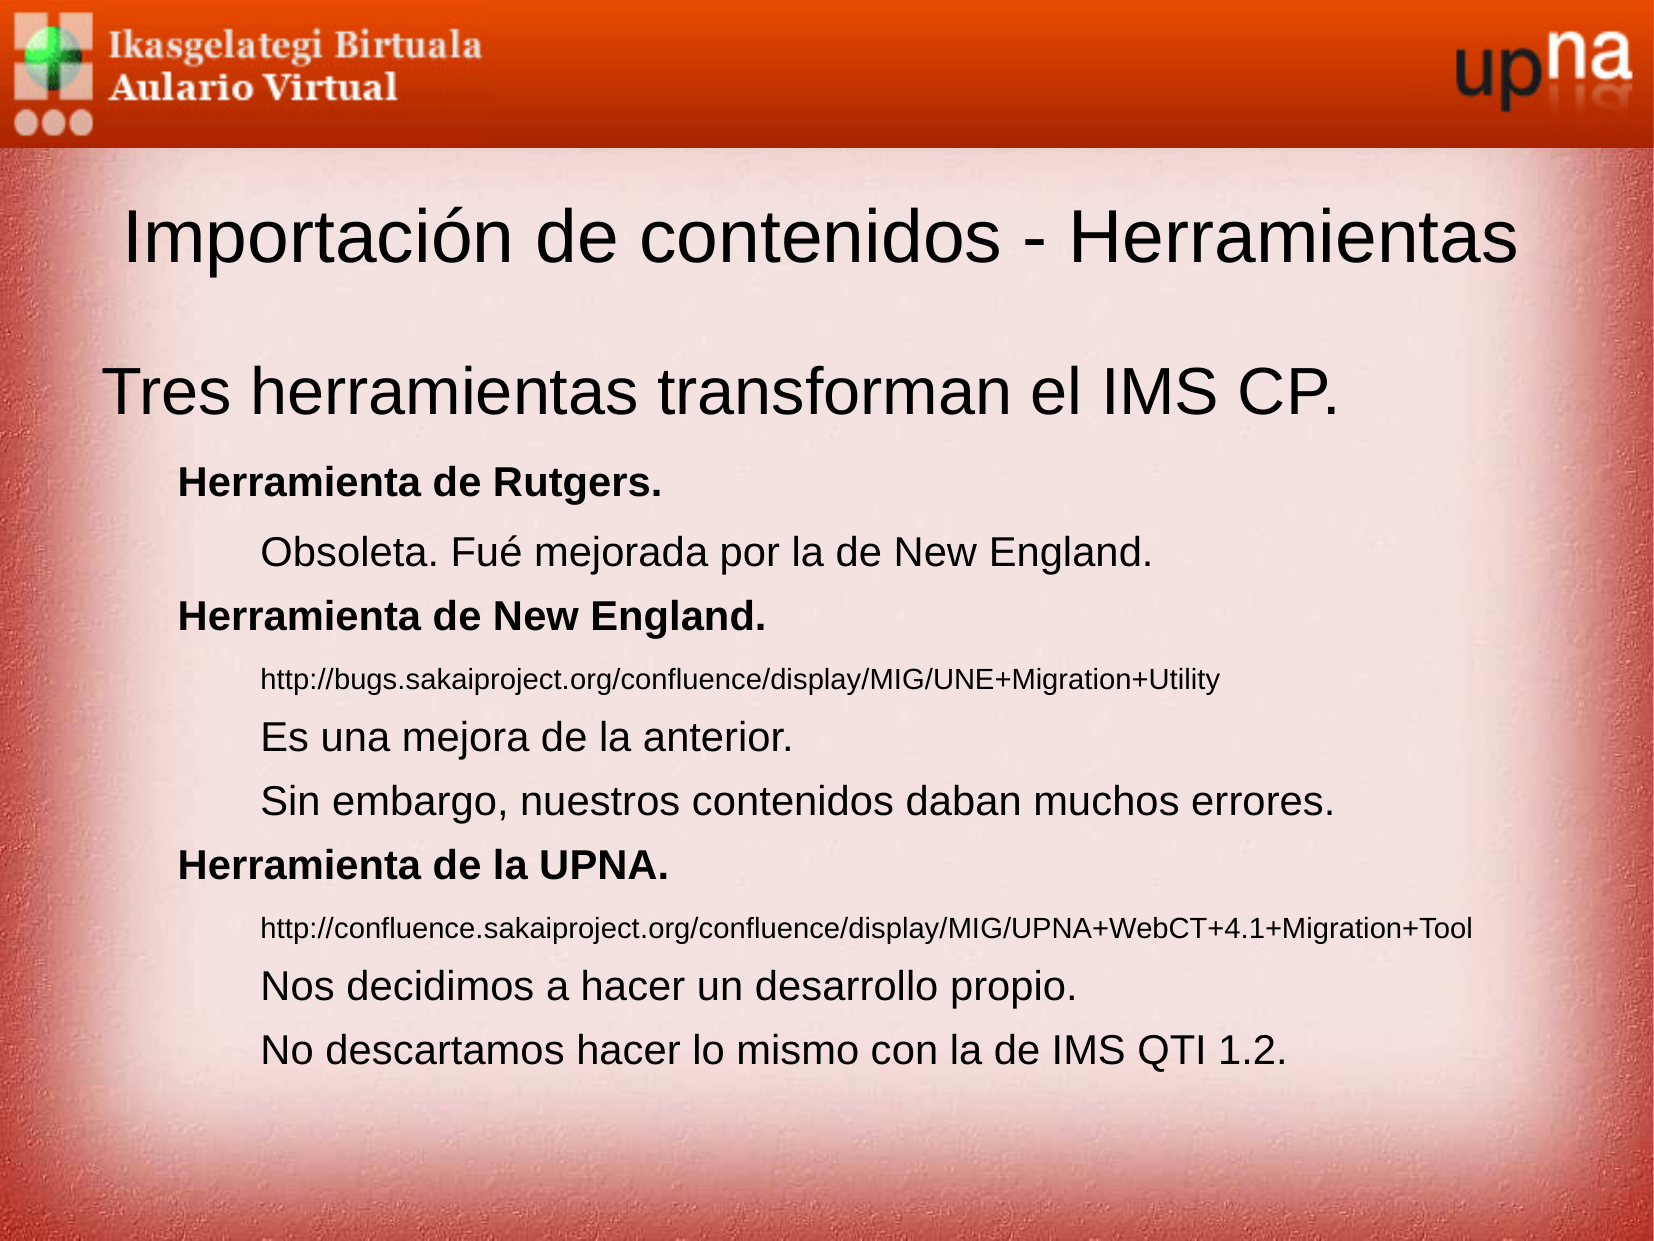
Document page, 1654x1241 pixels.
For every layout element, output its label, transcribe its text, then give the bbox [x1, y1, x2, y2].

picture [0, 0, 1654, 1241]
title Importación de contenidos - Herramientas [77, 148, 1566, 326]
list Tres herramientas transforman el IMS CP. Herramienta de Rutgers. Obsoleta. Fué mejorada por la de New England. Herramienta de New England. http://bugs.sakaiproject.org/confluence/display/MIG/UNE+Migration+Utility Es una mejora de la anterior. Sin embargo, nuestros contenidos daban muchos errores. Herramienta de la UPNA. http://confluence.sakaiproject.org/confluence/display/MIG/UPNA+WebCT+4.1+Migration+Tool Nos decidimos a hacer un desarrollo propio. No descartamos hacer lo mismo con la de IMS QTI 1.2. [83, 354, 1572, 1095]
